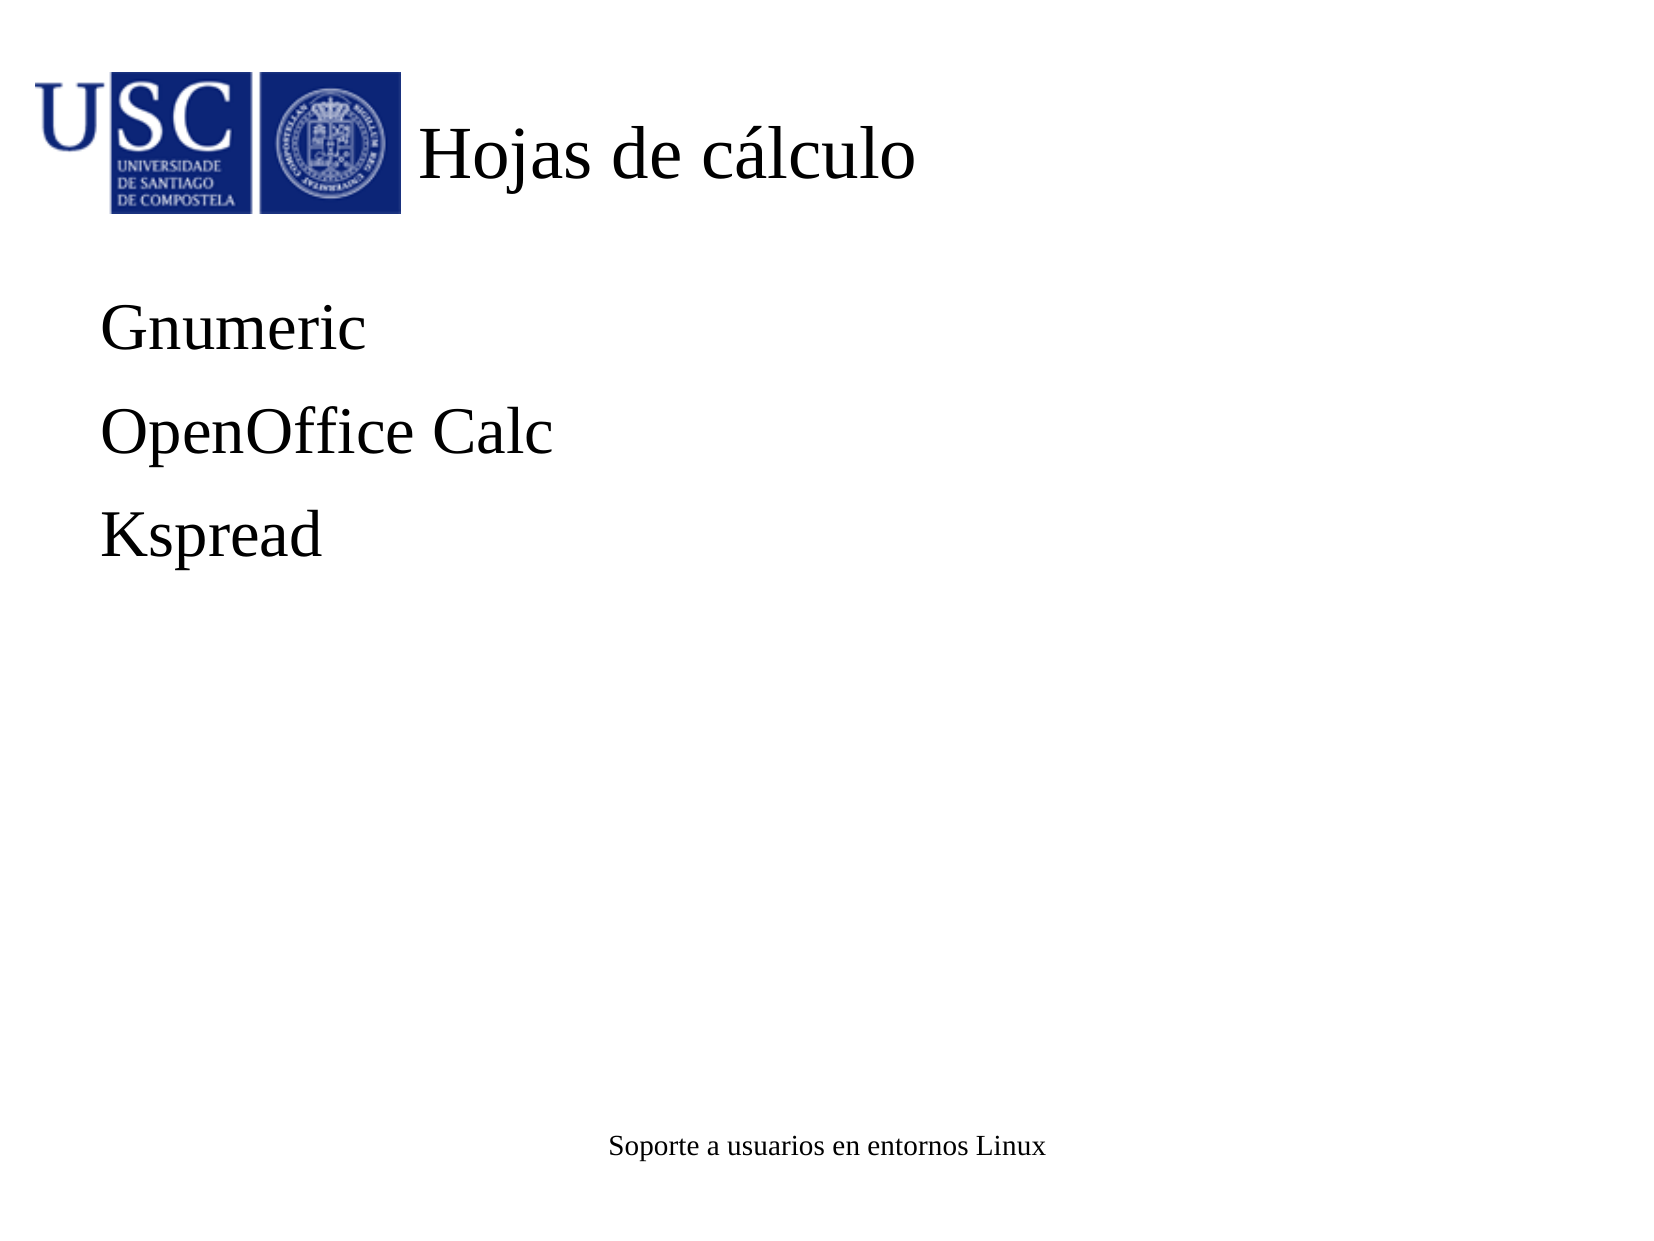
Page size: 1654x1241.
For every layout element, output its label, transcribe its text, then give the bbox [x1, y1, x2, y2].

picture [35, 72, 401, 214]
title Hojas de cálculo [418, 49, 1571, 257]
list Gnumeric OpenOffice Calc Kspread [82, 290, 1571, 1109]
